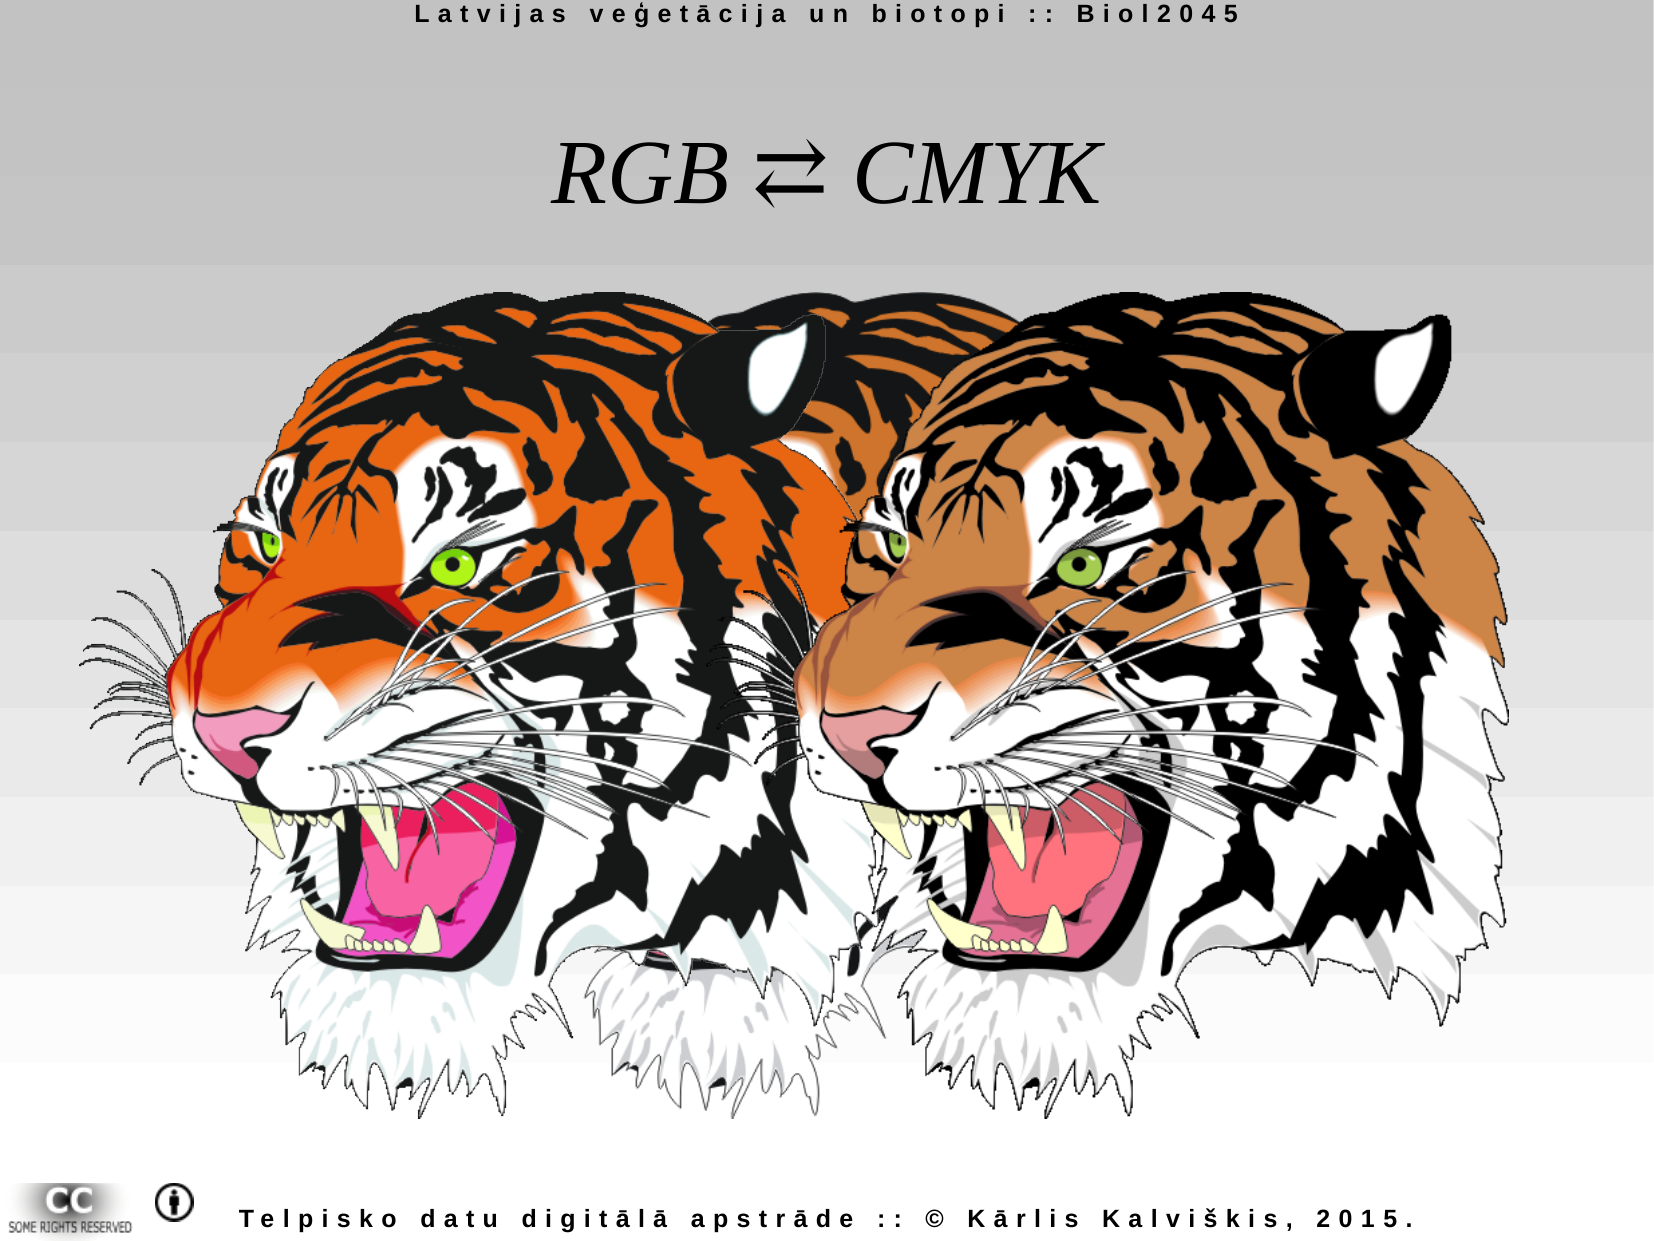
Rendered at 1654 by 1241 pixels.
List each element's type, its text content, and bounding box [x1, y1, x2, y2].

picture [0, 0, 1654, 1241]
title RGB ⇄ CMYK [29, 49, 1625, 296]
